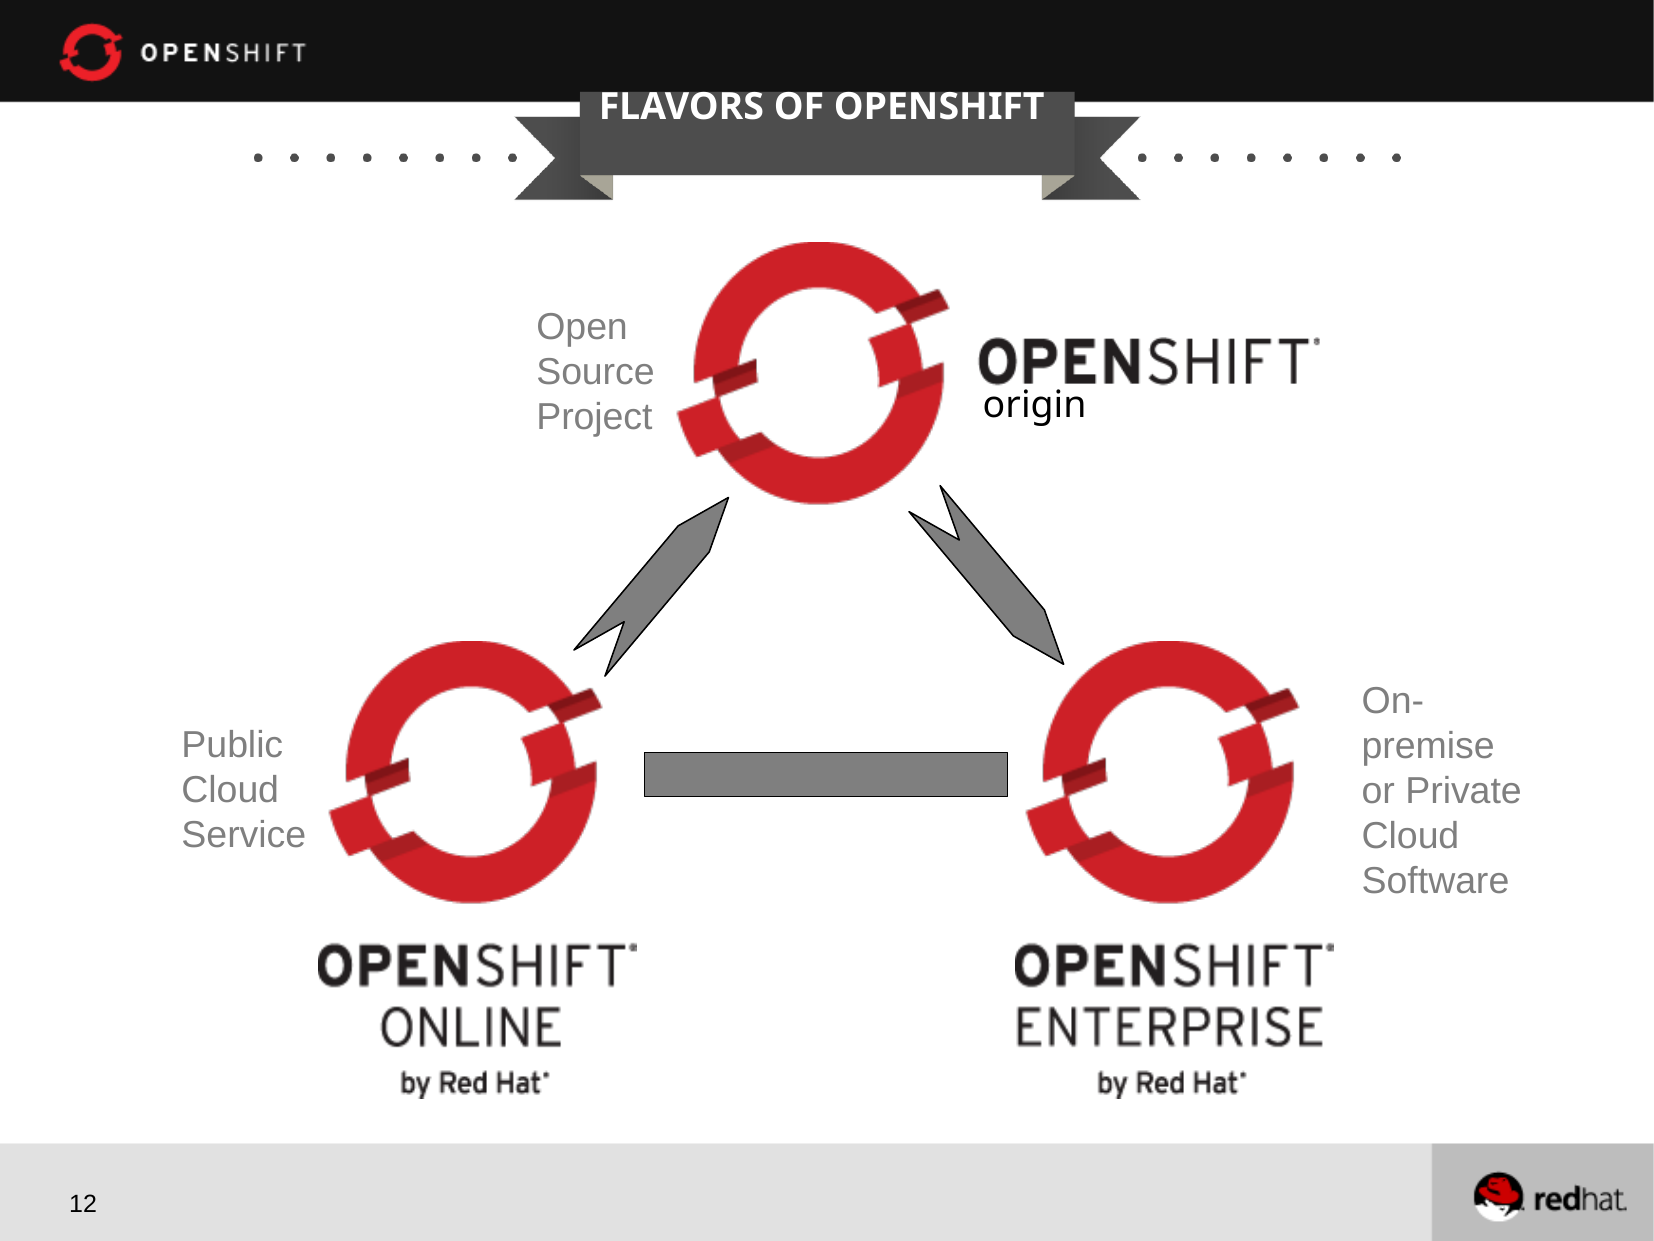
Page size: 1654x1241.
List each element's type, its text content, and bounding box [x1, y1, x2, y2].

text_box FLAVORS OF OPENSHIFT [576, 73, 1068, 136]
text_box On-premise or Private Cloud Software [1346, 700, 1548, 872]
text_box origin [1035, 404, 1047, 415]
text_box [909, 485, 1064, 665]
text_box Open Source Project [521, 281, 689, 453]
picture [0, 0, 1654, 1241]
text_box [644, 752, 1008, 797]
text_box origin [987, 404, 999, 415]
text_box [573, 497, 729, 677]
text_box origin [984, 404, 1102, 433]
text_box Public Cloud Service [166, 700, 334, 872]
